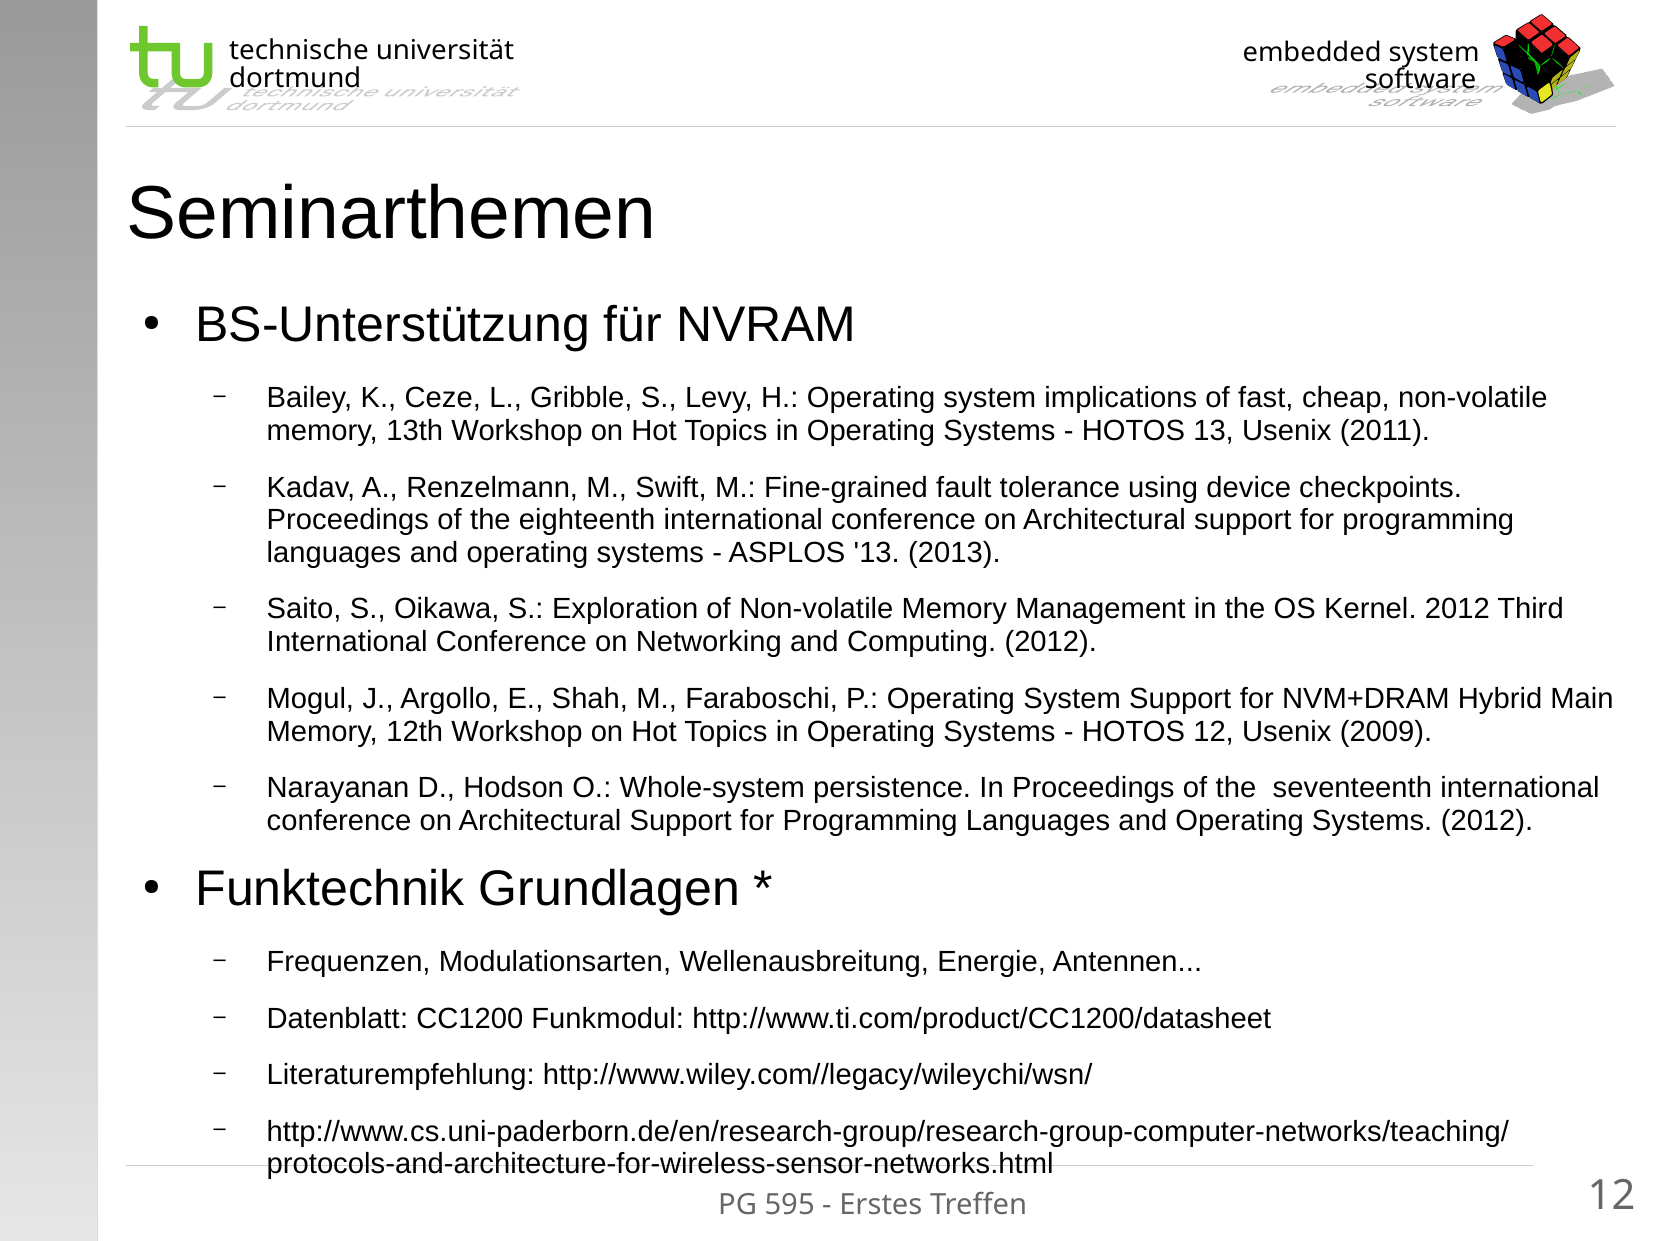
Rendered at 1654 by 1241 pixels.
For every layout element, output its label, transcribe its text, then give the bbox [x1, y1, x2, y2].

title Seminarthemen [126, 168, 1559, 257]
list BS-Unterstützung für NVRAM Bailey, K., Ceze, L., Gribble, S., Levy, H.: Operating system implications of fast, cheap, non-volatile memory, 13th Workshop on Hot Topics in Operating Systems - HOTOS 13, Usenix (2011). Kadav, A., Renzelmann, M., Swift, M.: Fine-grained fault tolerance using device checkpoints. Proceedings of the eighteenth international conference on Architectural support for programming languages and operating systems - ASPLOS '13. (2013). Saito, S., Oikawa, S.: Exploration of Non-volatile Memory Management in the OS Kernel. 2012 Third International Conference on Networking and Computing. (2012). Mogul, J., Argollo, E., Shah, M., Faraboschi, P.: Operating System Support for NVM+DRAM Hybrid Main Memory, 12th Workshop on Hot Topics in Operating Systems - HOTOS 12, Usenix (2009). Narayanan D., Hodson O.: Whole-system persistence. In Proceedings of the seventeenth international conference on Architectural Support for Programming Languages and Operating Systems. (2012). Funktechnik Grundlagen * Frequenzen, Modulationsarten, Wellenausbreitung, Energie, Antennen... Datenblatt: CC1200 Funkmodul: http://www.ti.com/product/CC1200/datasheet Literaturempfehlung: http://www.wiley.com//legacy/wileychi/wsn/ http://www.cs.uni-paderborn.de/en/research-group/research-group-computer-networks/teaching/protocols-and-architecture-for-wireless-sensor-networks.html [124, 296, 1628, 1238]
